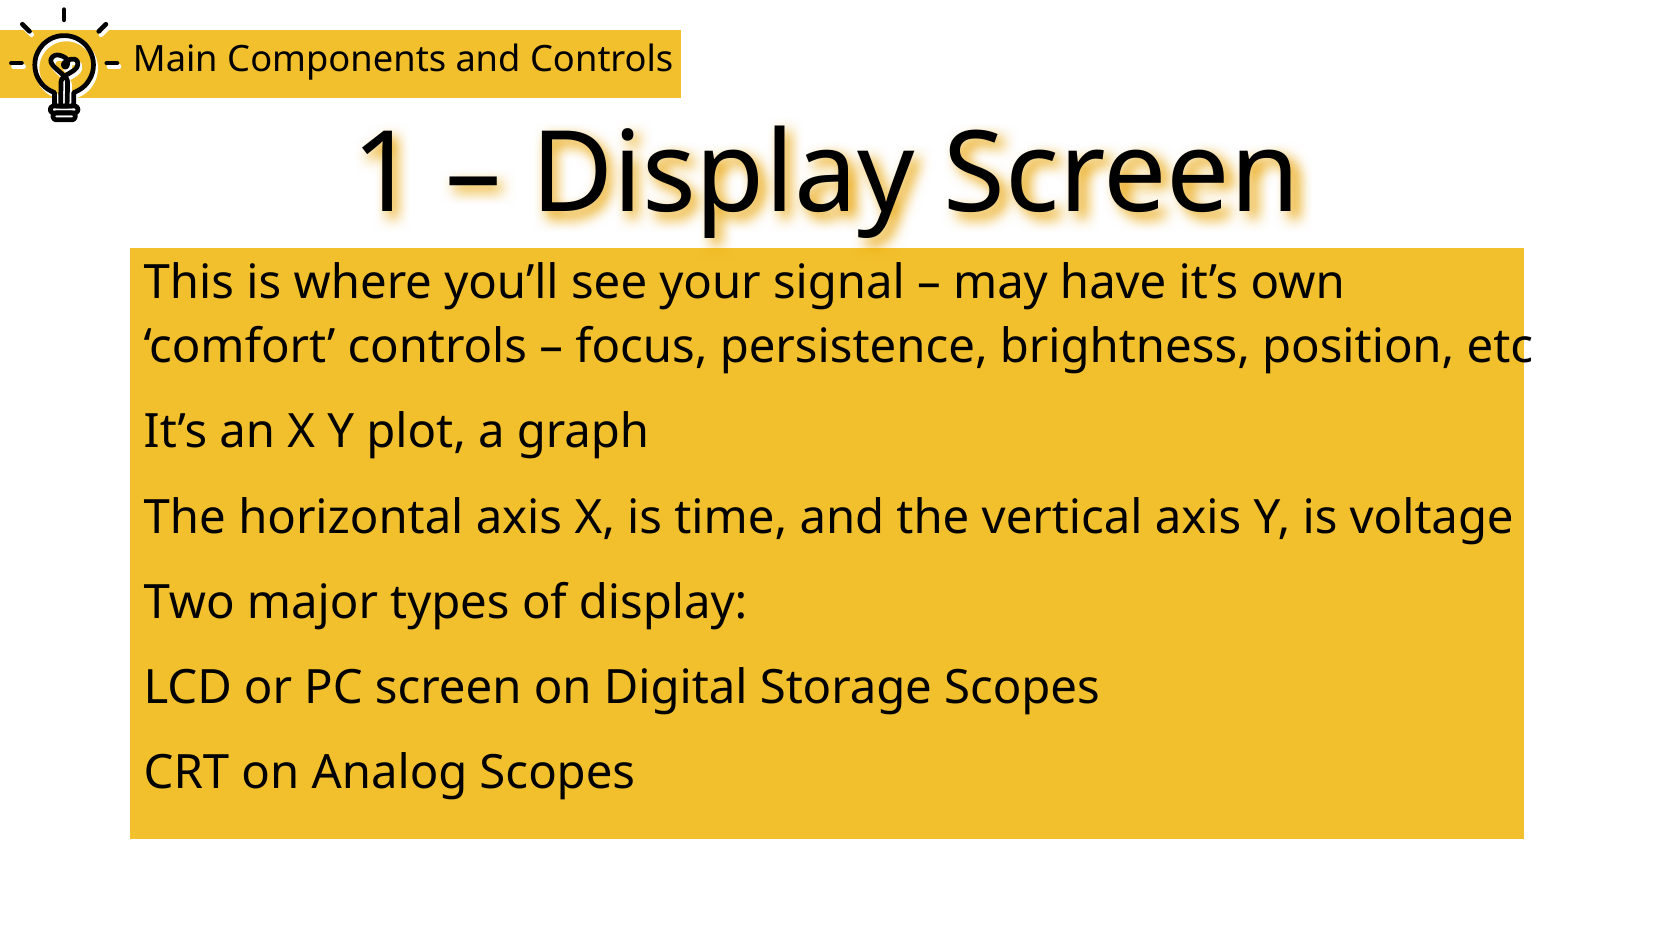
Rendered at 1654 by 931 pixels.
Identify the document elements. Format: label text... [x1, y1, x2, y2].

subtitle Main Components and Controls [132, 17, 677, 97]
title 1 – Display Screen [82, 88, 1571, 249]
list This is where you’ll see your signal – may have it’s own ‘comfort’ controls – focus, persistence, brightness, position, etc It’s an X Y plot, a graph The horizontal axis X, is time, and the vertical axis Y, is voltage Two major types of display: LCD or PC screen on Digital Storage Scopes CRT on Analog Scopes [143, 248, 1538, 849]
